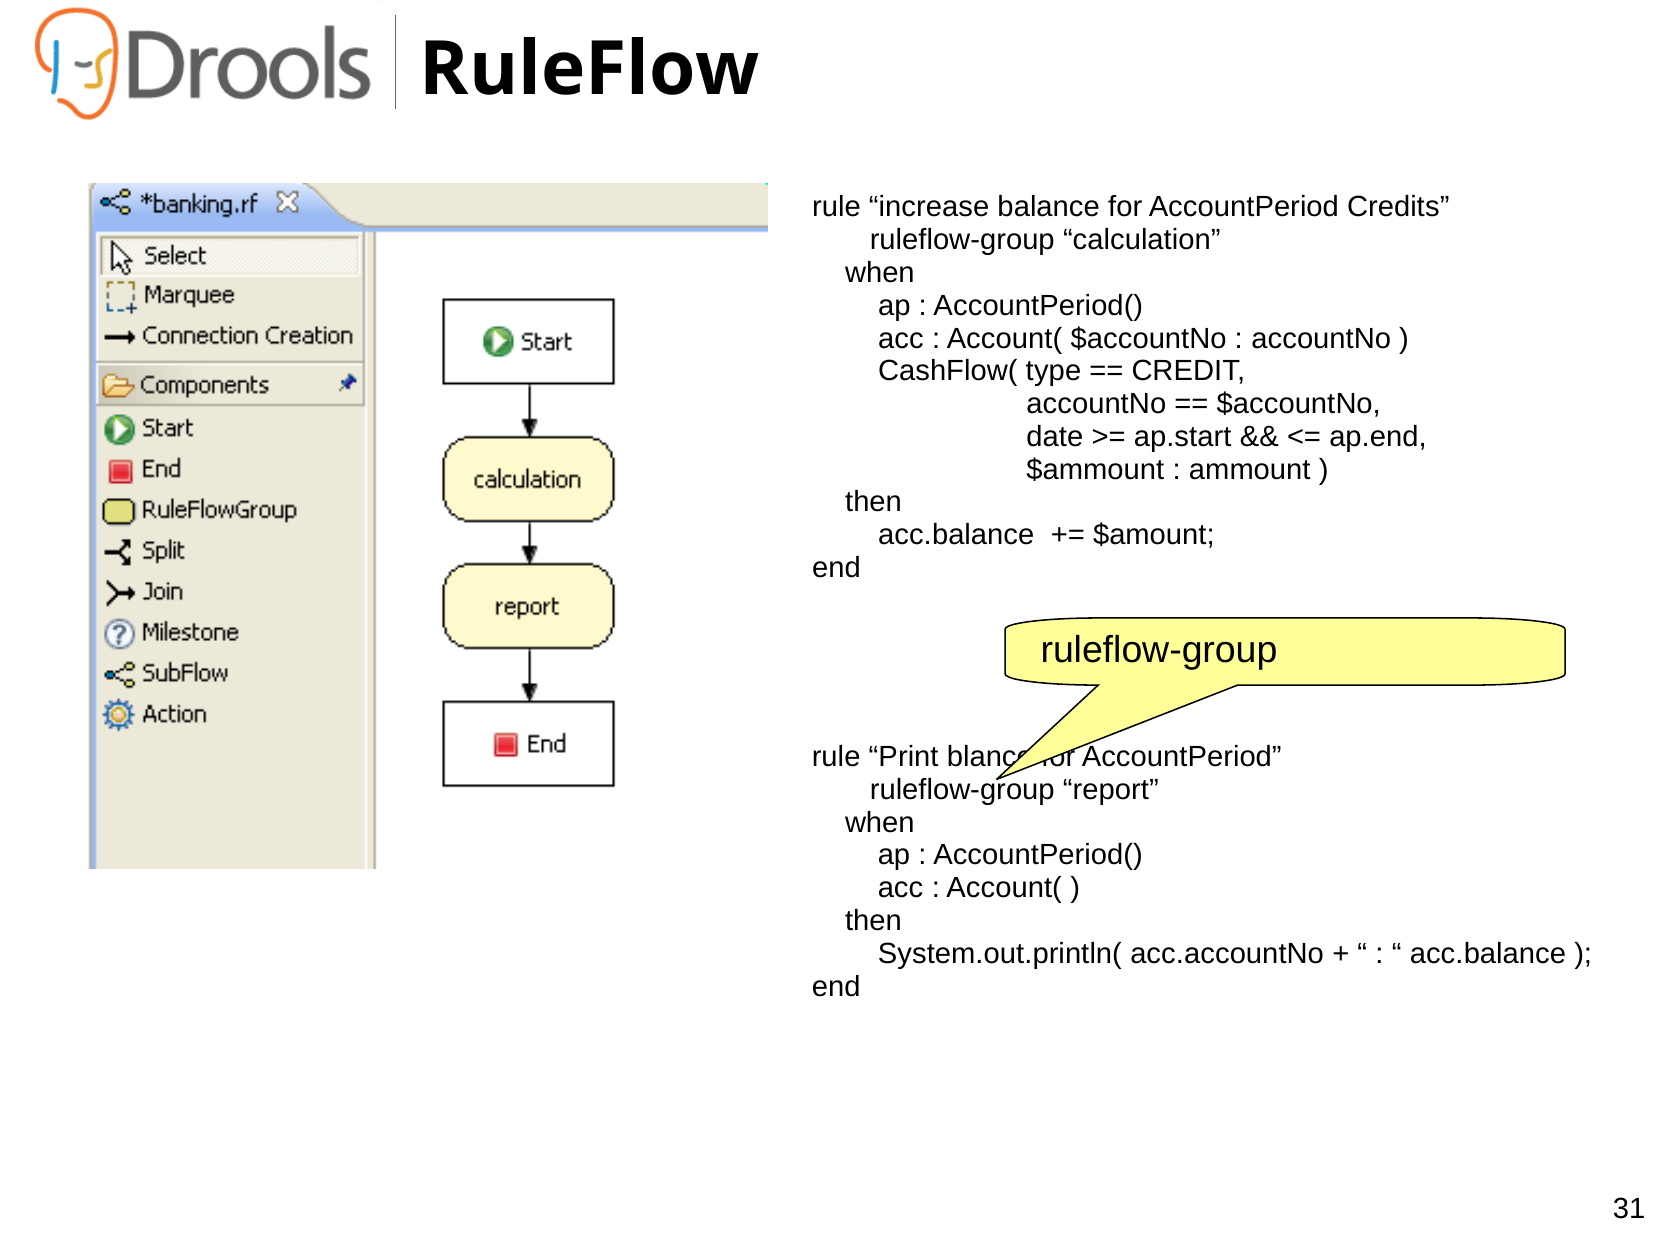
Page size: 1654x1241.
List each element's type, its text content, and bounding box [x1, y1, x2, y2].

text_box rule “increase balance for AccountPeriod Credits” ruleflow-group “calculation” when ap : AccountPeriod() acc : Account( $accountNo : accountNo ) CashFlow( type == CREDIT, accountNo == $accountNo, date >= ap.start && <= ap.end, $ammount : ammount ) then acc.balance += $amount; end [797, 183, 1584, 592]
picture [88, 183, 768, 869]
text_box rule “Print blance for AccountPeriod” ruleflow-group “report” when ap : AccountPeriod() acc : Account( ) then System.out.println( acc.accountNo + “ : “ acc.balance ); end [797, 732, 1654, 1010]
picture [29, 0, 384, 126]
text_box ruleflow-group [996, 617, 1566, 780]
title RuleFlow [419, 5, 1630, 125]
